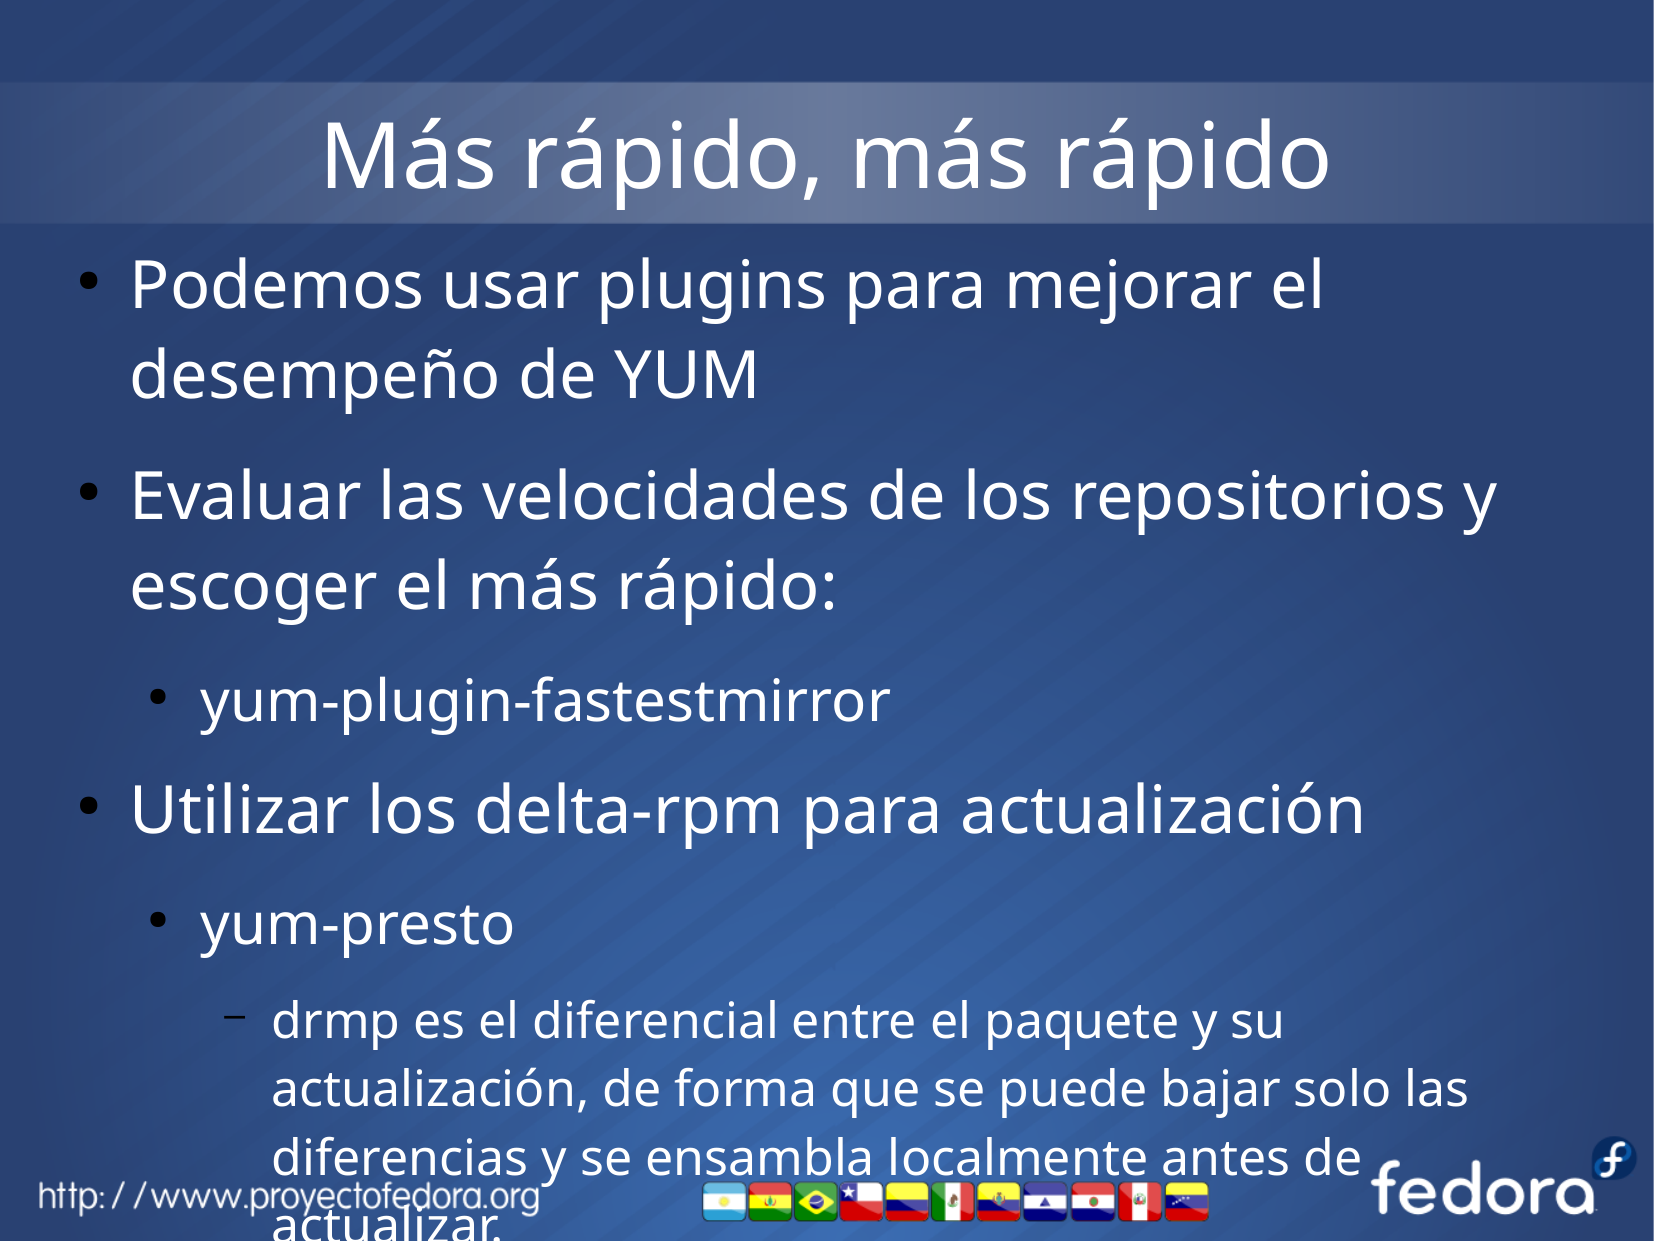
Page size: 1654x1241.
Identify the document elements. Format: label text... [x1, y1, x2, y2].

picture [278, 1230, 291, 1240]
picture [0, 0, 1654, 1241]
picture [379, 1230, 392, 1240]
list Podemos usar plugins para mejorar el desempeño de YUM Evaluar las velocidades de los repositorios y escoger el más rápido: yum-plugin-fastestmirror Utilizar los delta-rpm para actualización yum-presto drmp es el diferencial entre el paquete y su actualización, de forma que se puede bajar solo las diferencias y se ensambla localmente antes de actualizar. Fuente: Aprende Fedora por Diego Escobar [59, 236, 1548, 1124]
title Más rápido, más rápido [82, 56, 1571, 250]
picture [457, 1230, 470, 1240]
